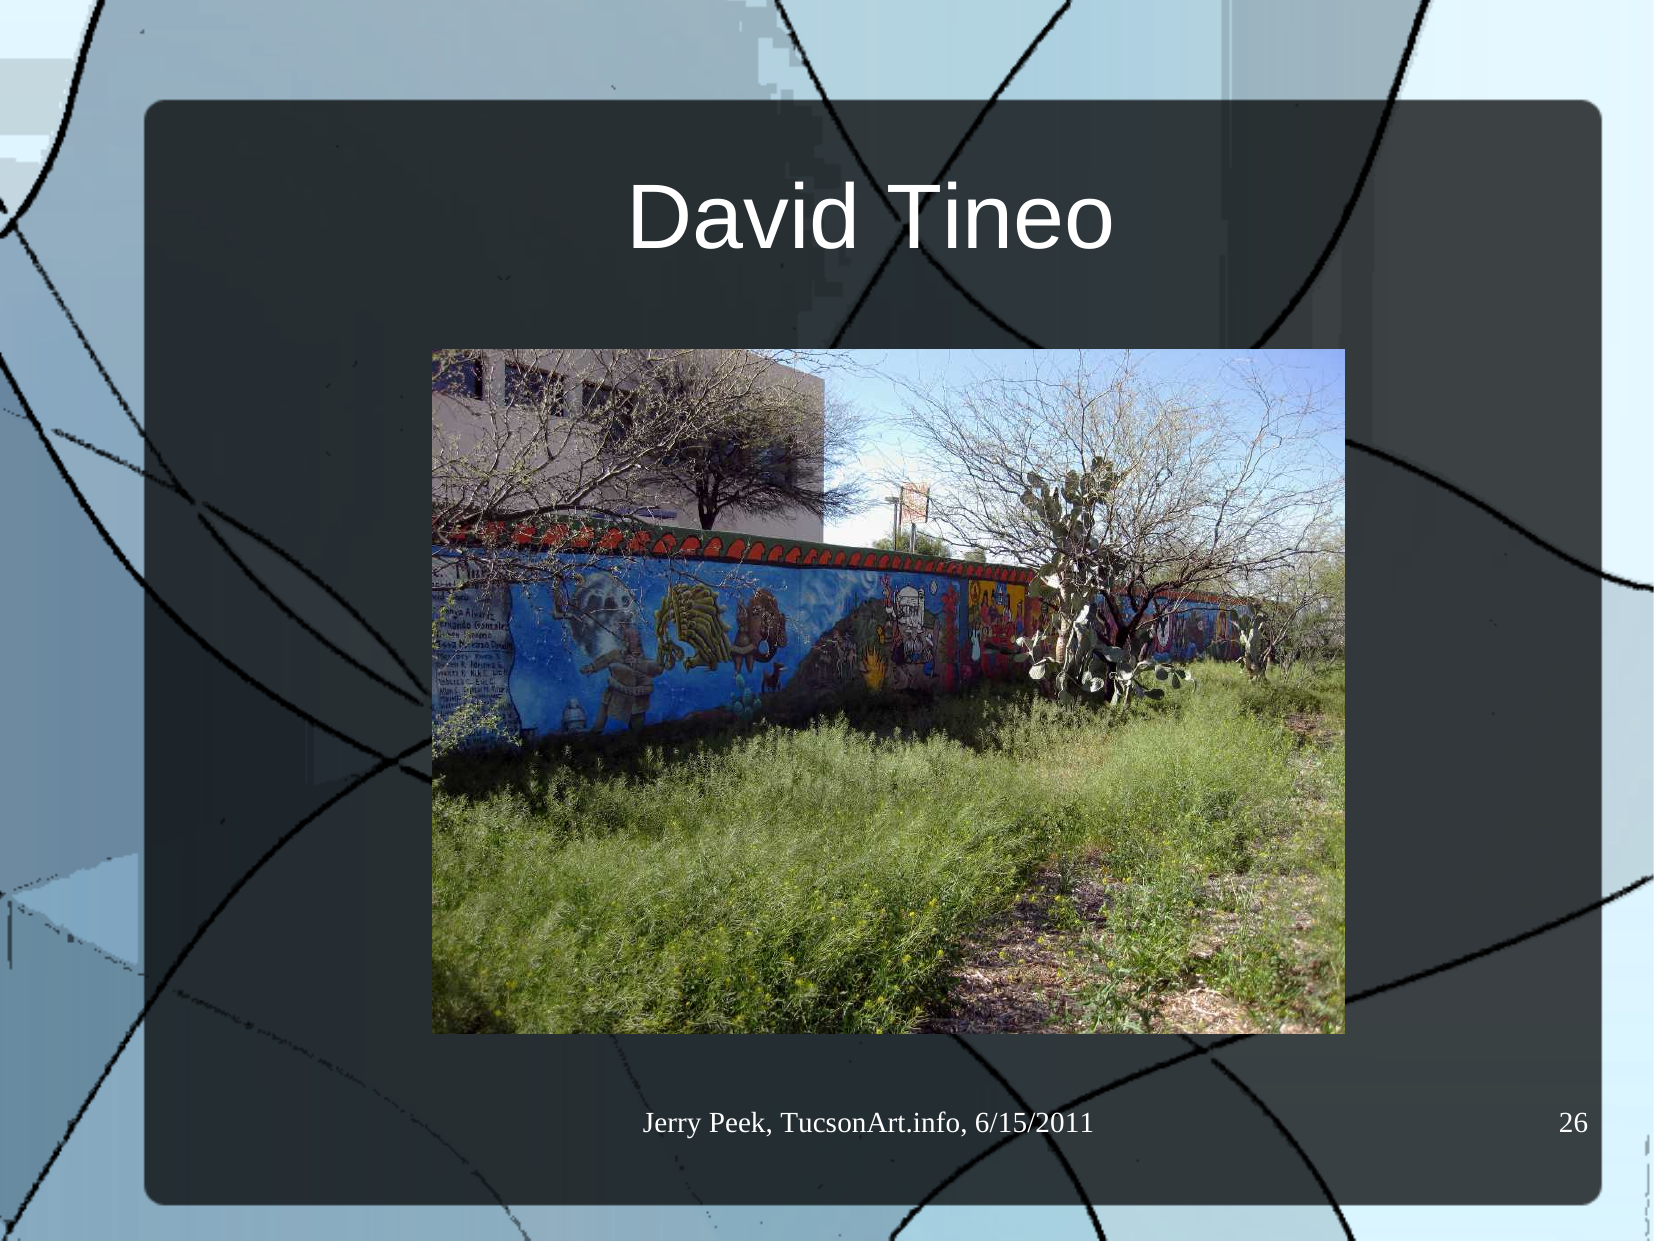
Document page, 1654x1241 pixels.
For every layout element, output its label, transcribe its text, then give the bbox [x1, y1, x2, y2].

title David Tineo [159, 108, 1583, 325]
picture [0, 0, 1654, 1241]
